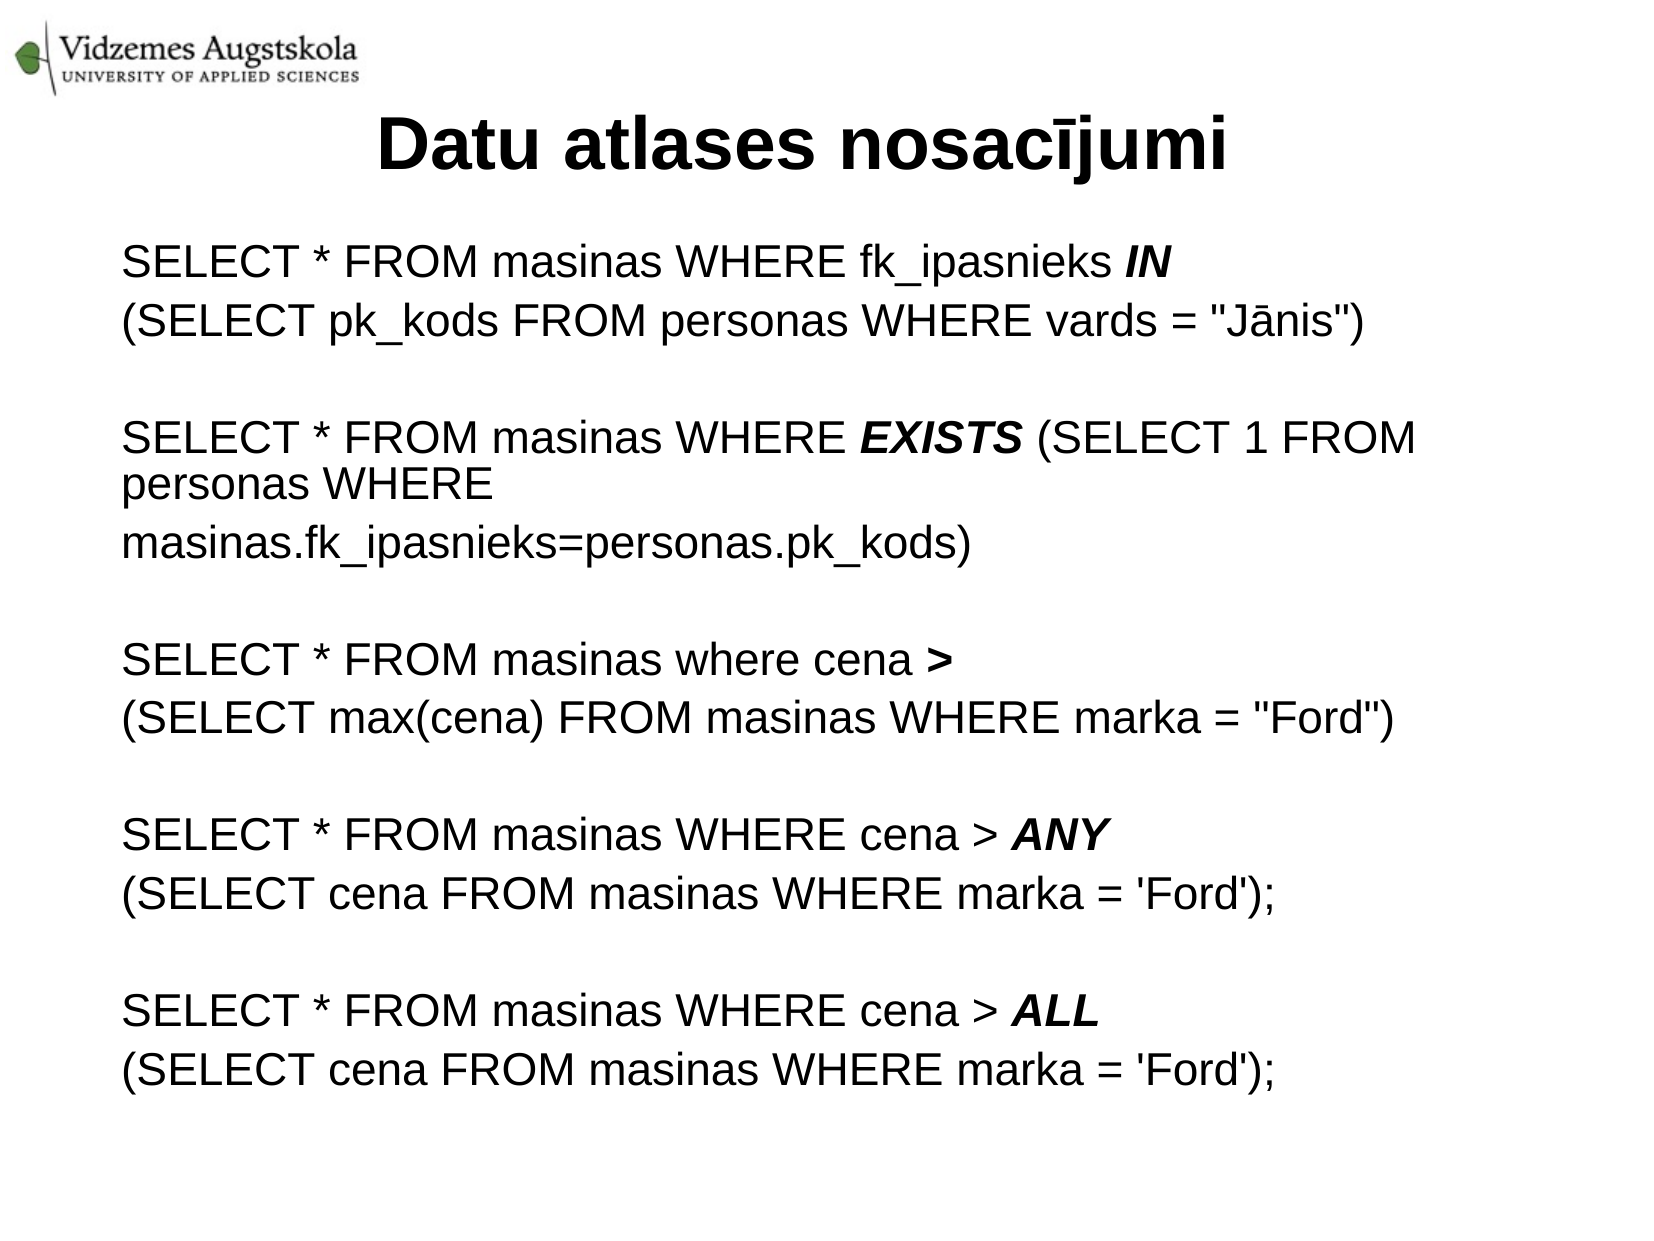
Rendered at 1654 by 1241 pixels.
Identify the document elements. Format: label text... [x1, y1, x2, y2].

list SELECT * FROM masinas WHERE fk_ipasnieks IN (SELECT pk_kods FROM personas WHERE vards = "Jānis") SELECT * FROM masinas WHERE EXISTS (SELECT 1 FROM personas WHERE masinas.fk_ipasnieks=personas.pk_kods) SELECT * FROM masinas where cena > (SELECT max(cena) FROM masinas WHERE marka = "Ford") SELECT * FROM masinas WHERE cena > ANY (SELECT cena FROM masinas WHERE marka = 'Ford'); SELECT * FROM masinas WHERE cena > ALL (SELECT cena FROM masinas WHERE marka = 'Ford'); [82, 236, 1569, 1107]
title Datu atlases nosacījumi [94, 103, 1512, 188]
picture [5, 2, 368, 113]
